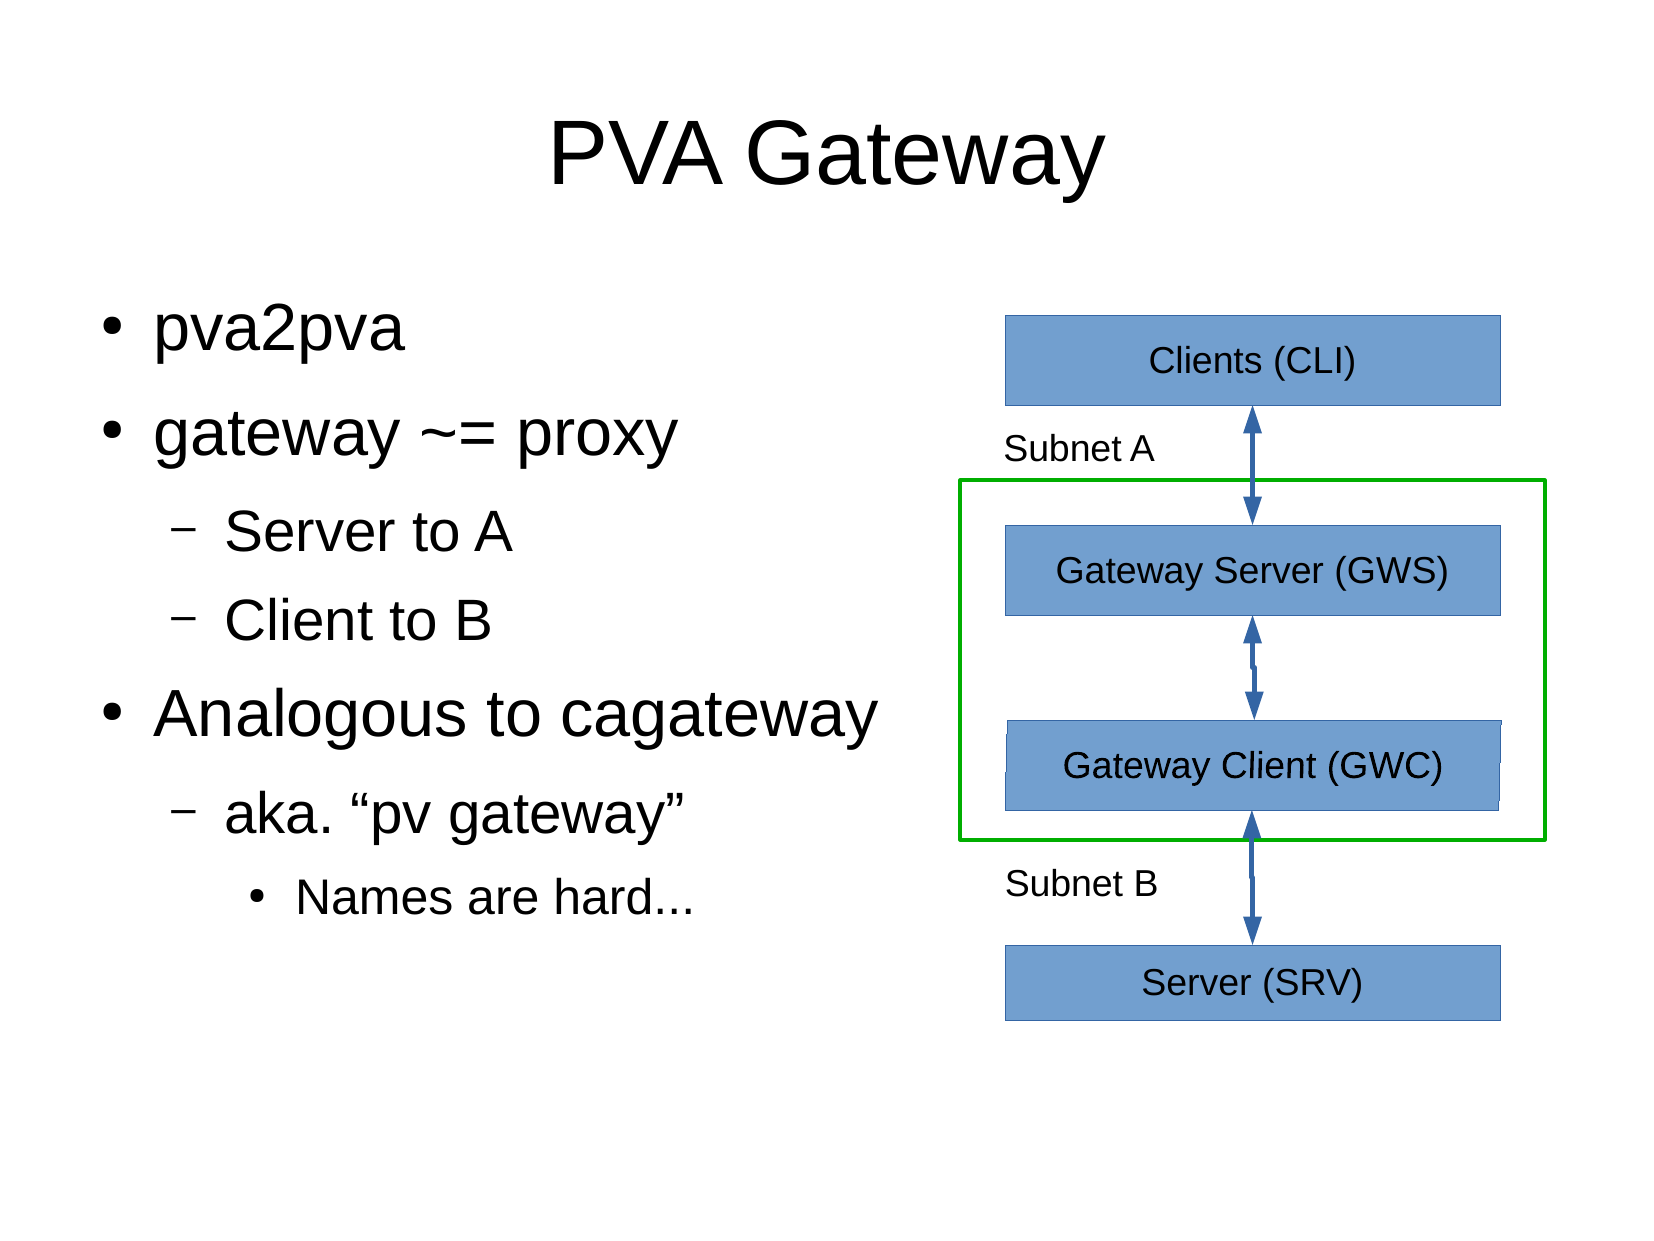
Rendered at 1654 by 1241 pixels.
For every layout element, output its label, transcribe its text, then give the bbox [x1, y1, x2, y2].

title PVA Gateway [82, 49, 1571, 257]
text_box Server (SRV) [1005, 945, 1501, 1021]
text_box Gateway Server (GWS) [1005, 525, 1501, 616]
text_box Gateway Client (GWC) [1005, 720, 1502, 811]
list pva2pva gateway ~= proxy Server to A Client to B Analogous to cagateway aka. “pv gateway” Names are hard... [82, 290, 931, 1010]
text_box Subnet B [990, 855, 1174, 912]
text_box Subnet A [988, 420, 1171, 477]
text_box Clients (CLI) [1005, 315, 1501, 406]
